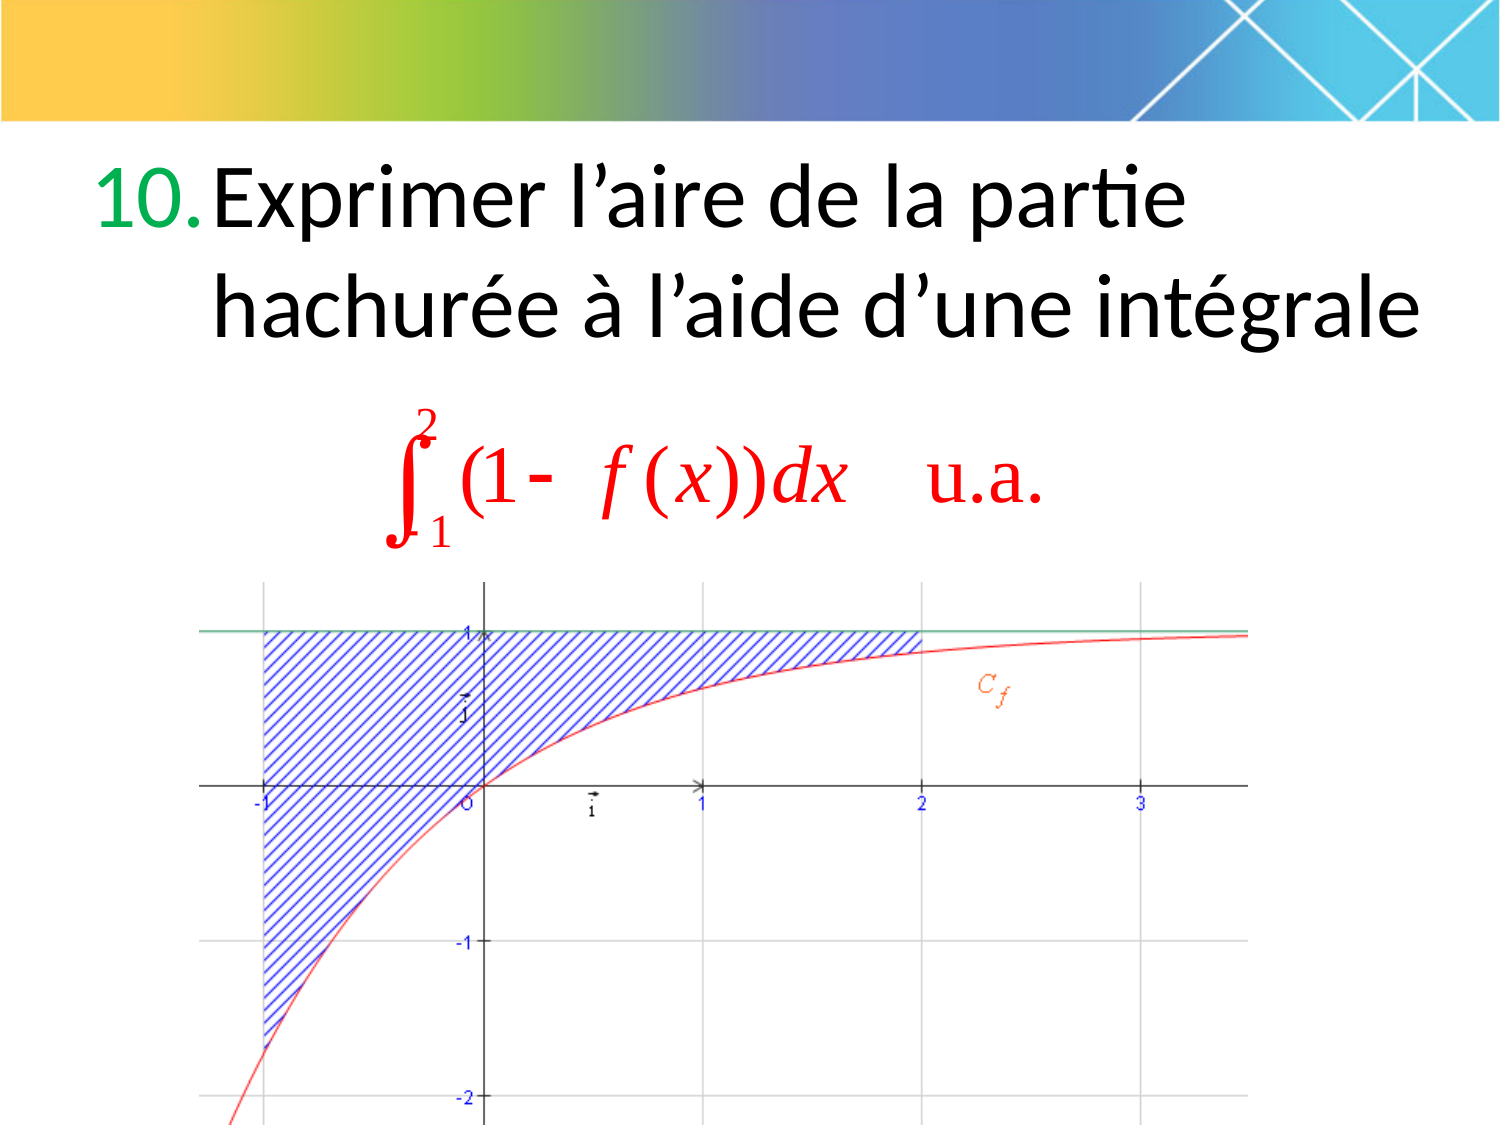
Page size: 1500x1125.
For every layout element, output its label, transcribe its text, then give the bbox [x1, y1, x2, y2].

picture [0, 0, 1500, 123]
title Exprimer l’aire de la partie hachurée à l’aide d’une intégrale [75, 128, 1500, 364]
chart [359, 386, 1055, 564]
picture [199, 582, 1248, 1125]
